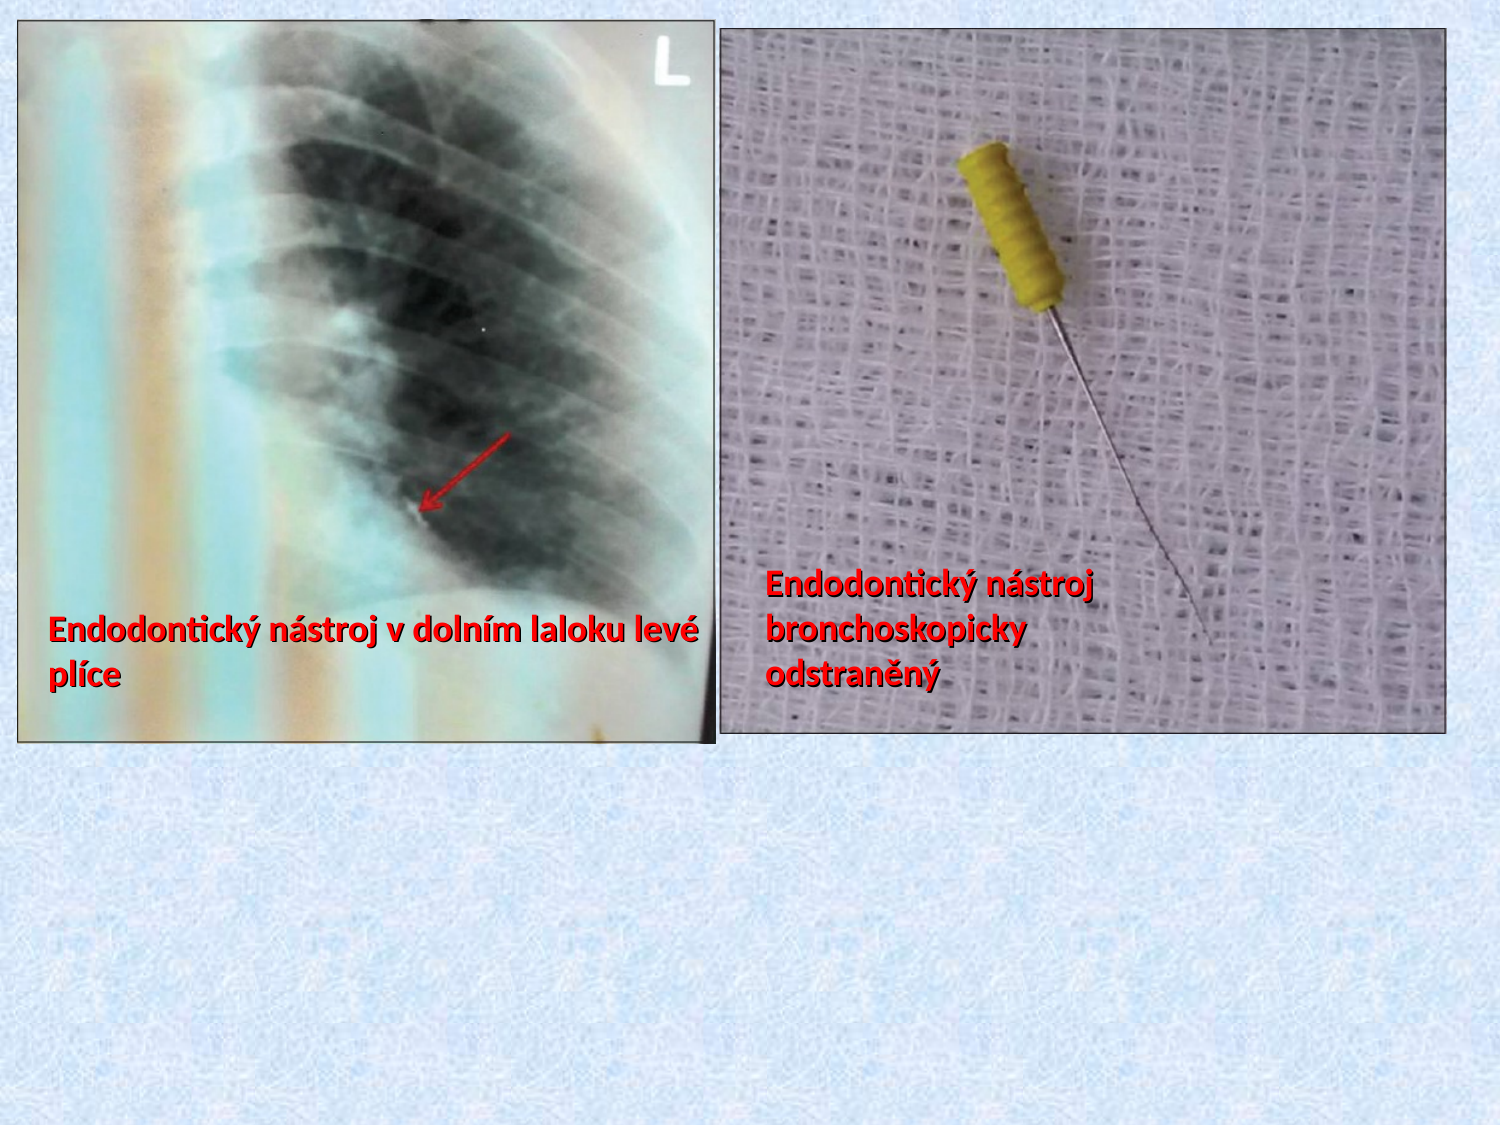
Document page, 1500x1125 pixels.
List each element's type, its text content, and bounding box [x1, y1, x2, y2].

picture [17, 19, 716, 744]
picture [719, 28, 1447, 734]
text_box Endodontický nástroj bronchoskopicky odstraněný [750, 551, 1113, 701]
text_box Endodontický nástroj v dolním laloku levé plíce [33, 596, 723, 701]
